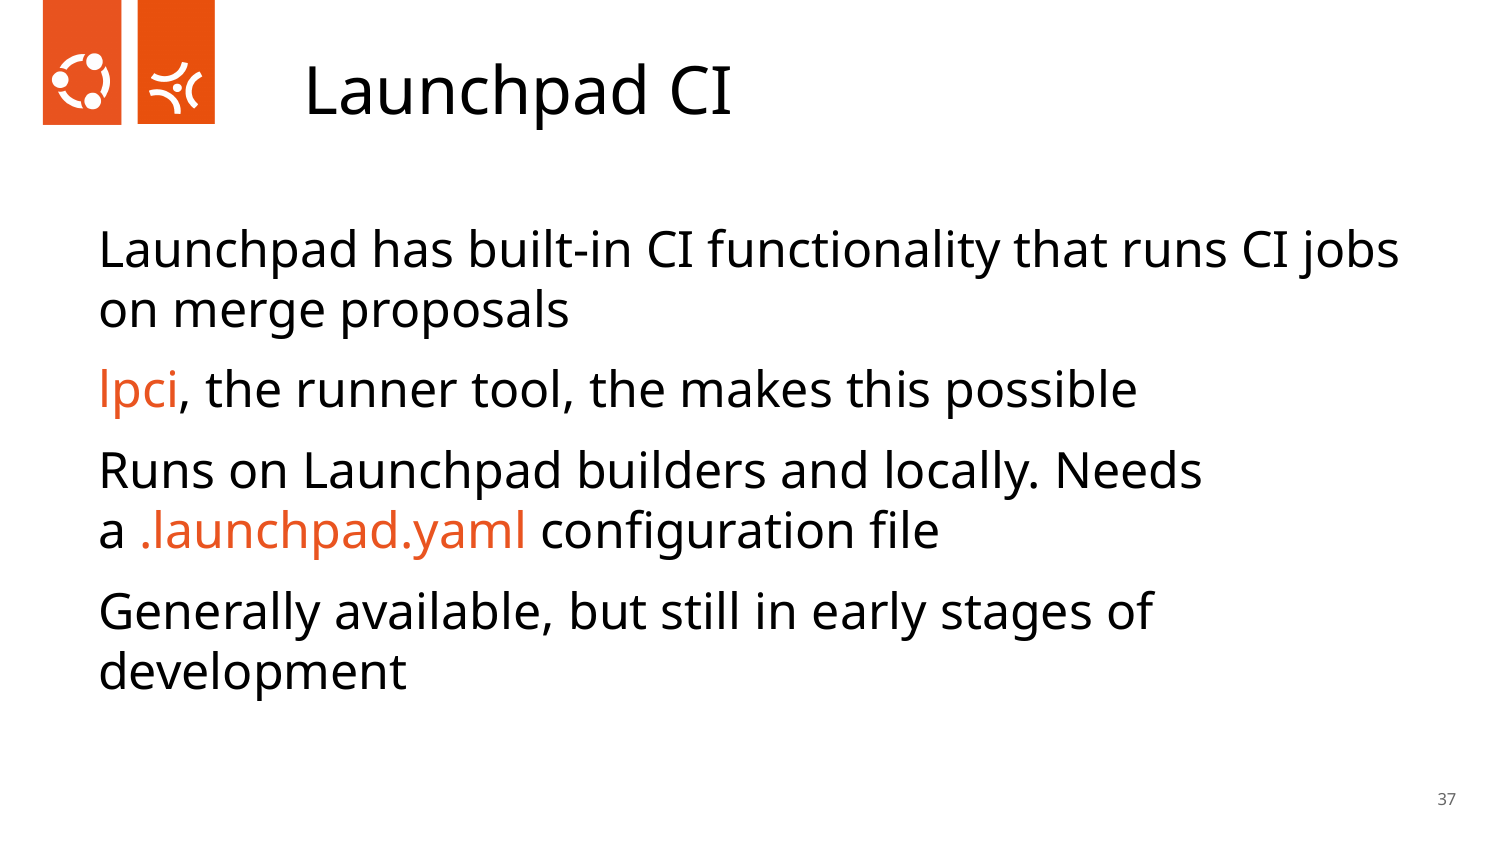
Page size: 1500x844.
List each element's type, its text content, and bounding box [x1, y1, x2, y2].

picture [137, 0, 216, 124]
slide_number <number> [1381, 773, 1472, 839]
list Launchpad has built-in CI functionality that runs CI jobs on merge proposals lpci, the runner tool, the makes this possible Runs on Launchpad builders and locally. Needs a .launchpad.yaml configuration file Generally available, but still in early stages of development [98, 217, 1402, 532]
text_box Launchpad CI [288, 33, 1110, 141]
